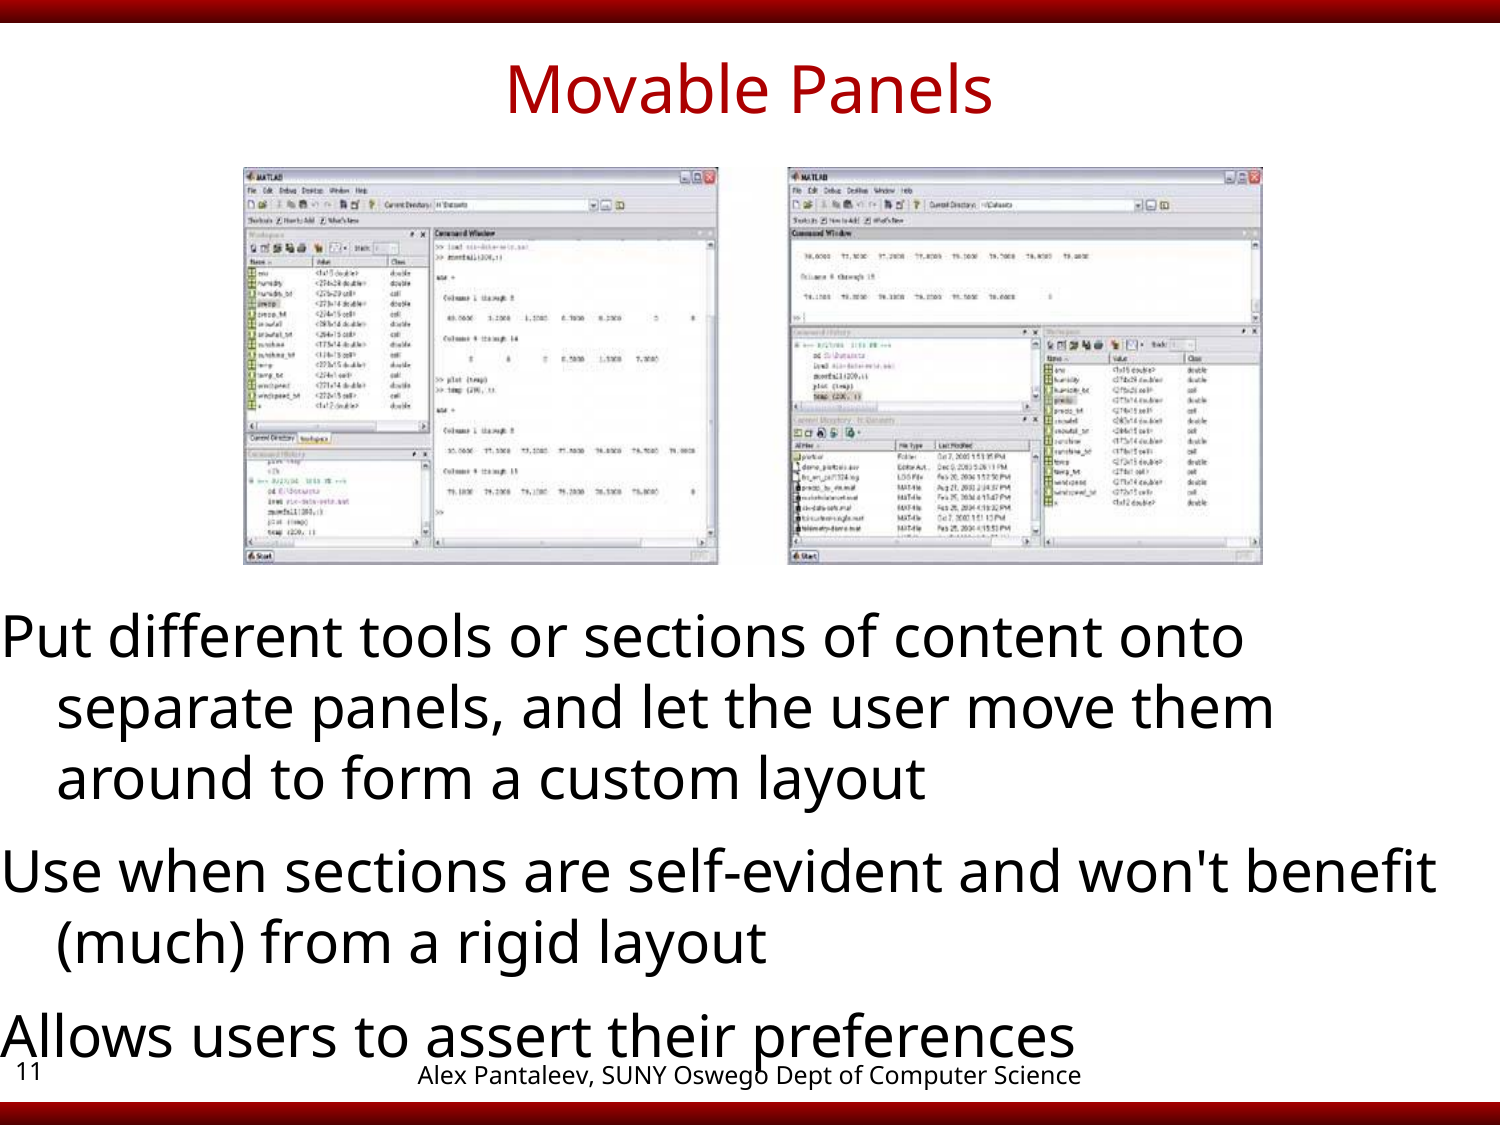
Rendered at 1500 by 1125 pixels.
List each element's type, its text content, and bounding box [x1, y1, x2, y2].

list Put different tools or sections of content onto separate panels, and let the user move them around to form a custom layout Use when sections are self-evident and won't benefit (much) from a rigid layout Allows users to assert their preferences [0, 600, 1463, 1063]
title Movable Panels [0, 24, 1500, 150]
picture [243, 167, 1263, 565]
